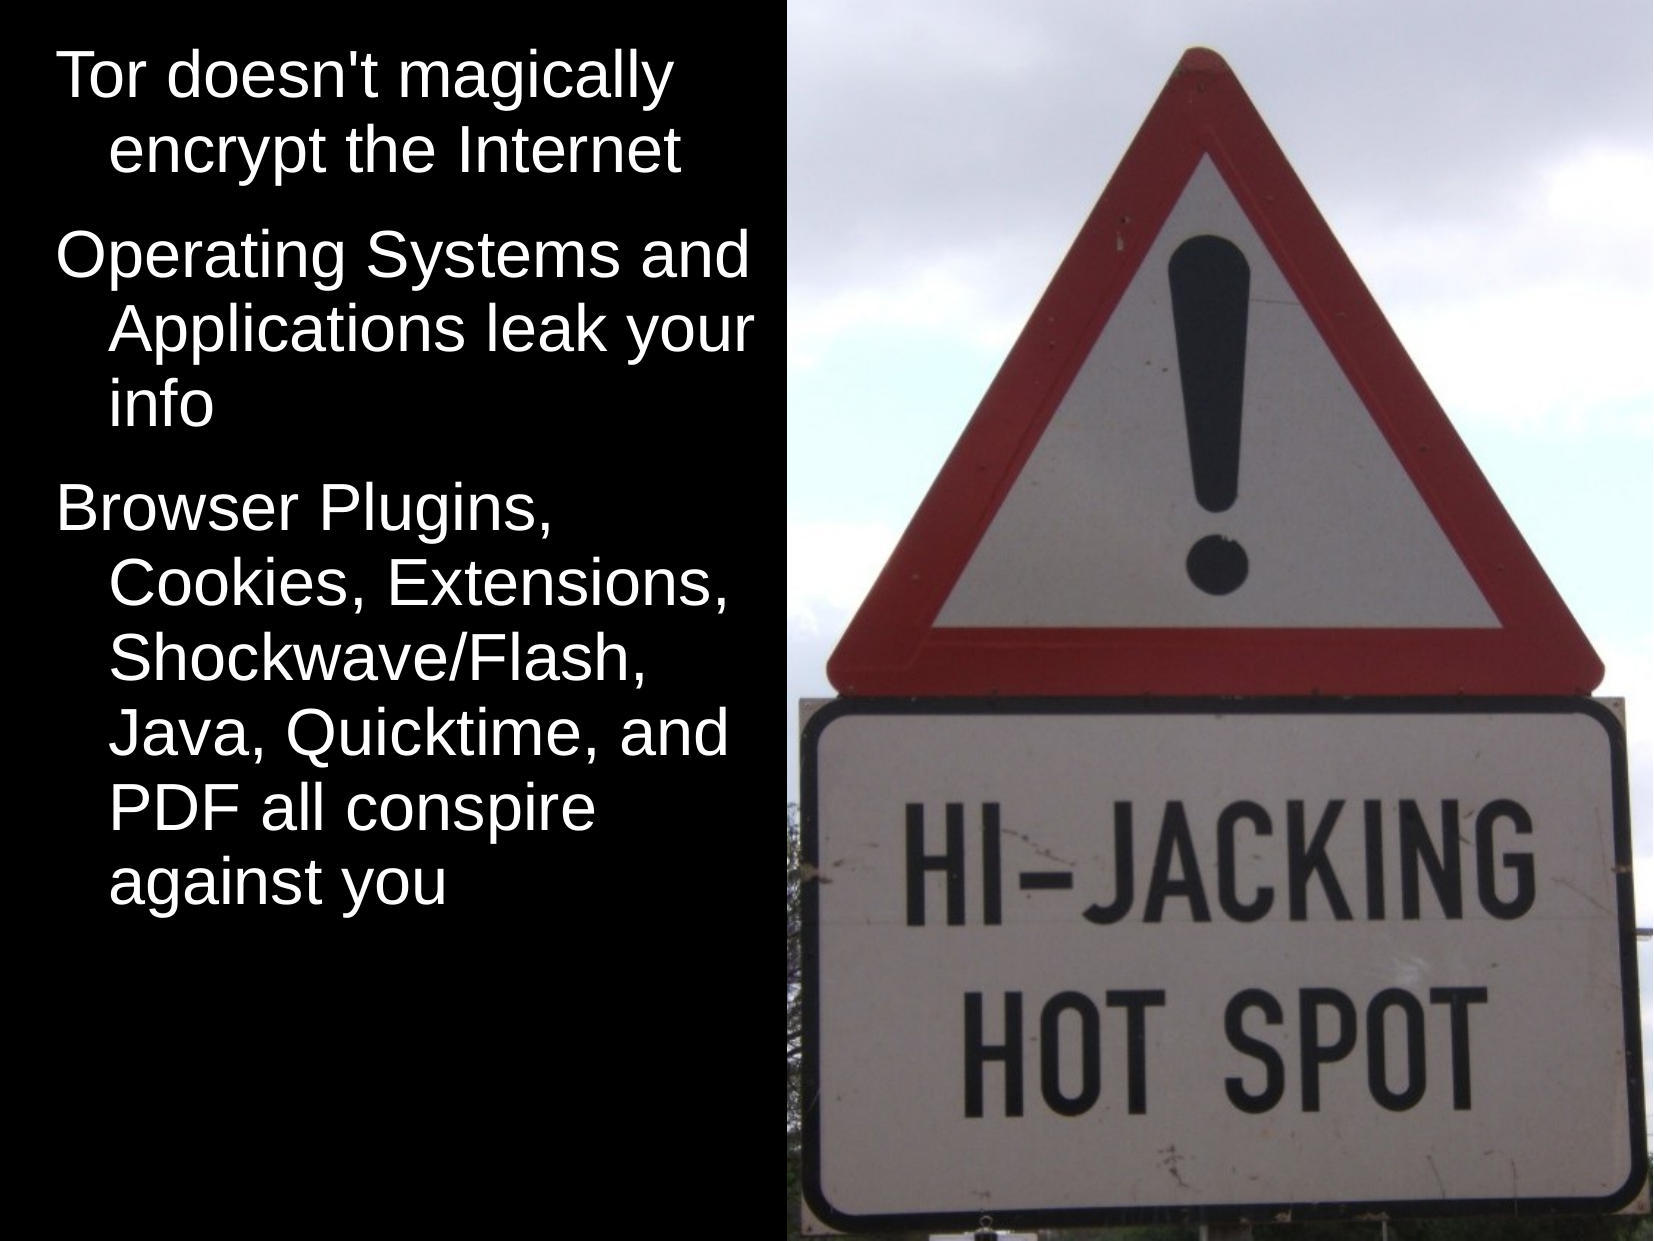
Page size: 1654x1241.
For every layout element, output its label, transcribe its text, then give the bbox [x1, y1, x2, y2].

text_box [0, 0, 751, 1241]
list Tor doesn't magically encrypt the Internet Operating Systems and Applications leak your info Browser Plugins, Cookies, Extensions, Shockwave/Flash, Java, Quicktime, and PDF all conspire against you [37, 37, 787, 1010]
picture [787, 0, 1653, 1241]
